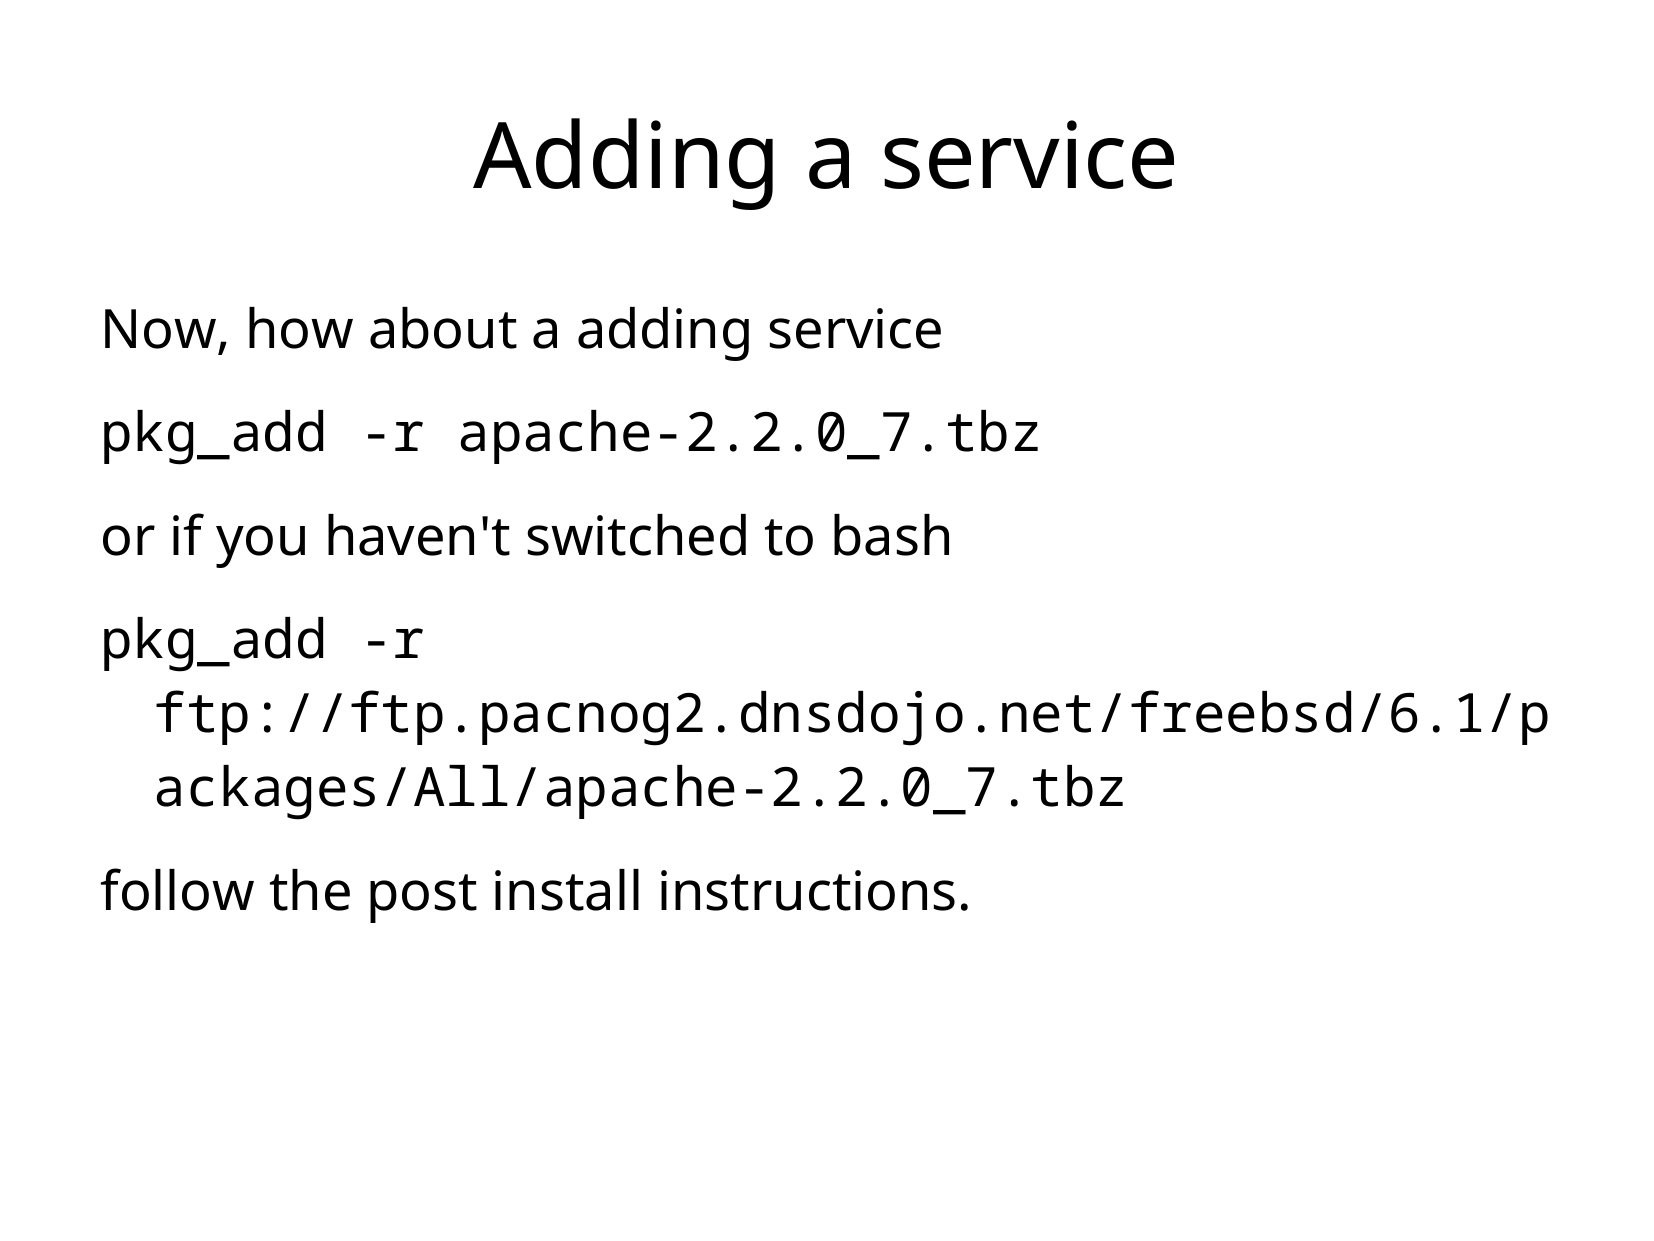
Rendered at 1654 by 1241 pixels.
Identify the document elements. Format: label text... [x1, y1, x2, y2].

title Adding a service [82, 49, 1571, 257]
list Now, how about a adding service pkg_add -r apache-2.2.0_7.tbz or if you haven't switched to bash pkg_add -r ftp://ftp.pacnog2.dnsdojo.net/freebsd/6.1/packages/All/apache-2.2.0_7.tbz follow the post install instructions. [82, 290, 1571, 1109]
